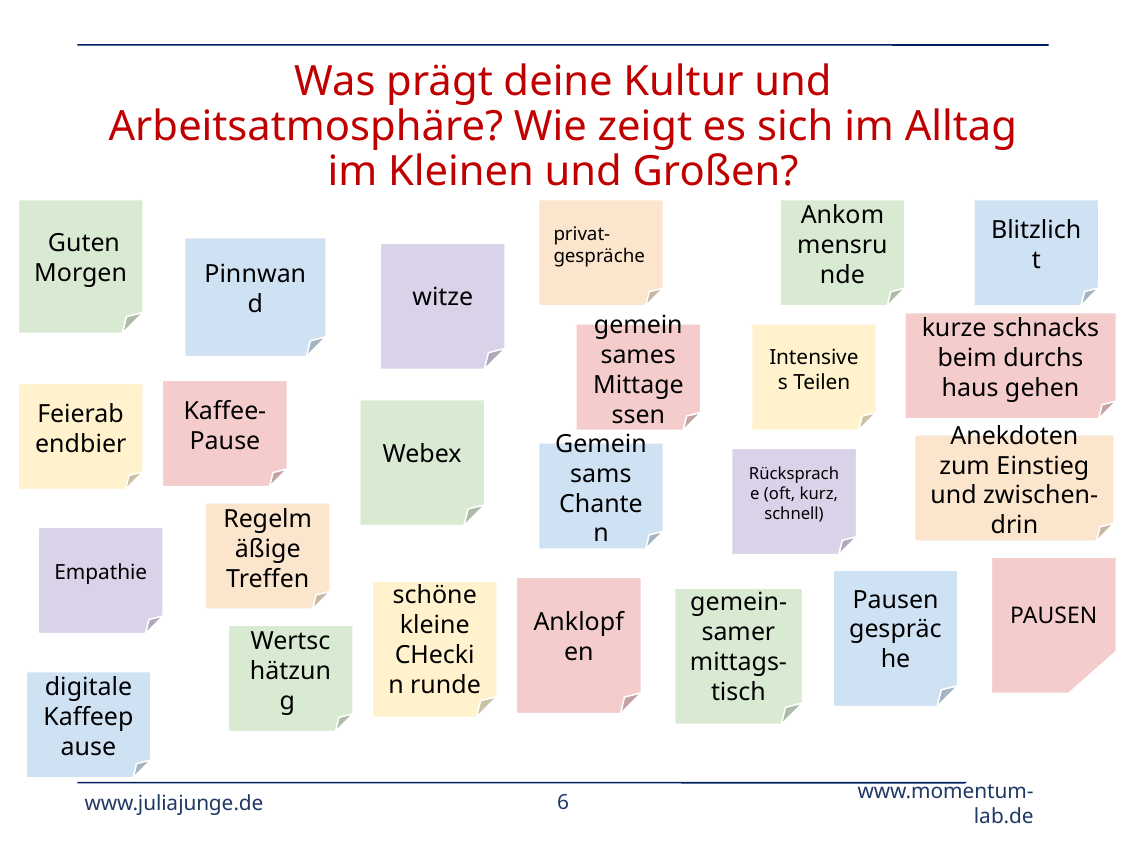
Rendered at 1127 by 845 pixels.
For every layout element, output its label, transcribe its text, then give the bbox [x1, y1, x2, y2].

slide_number www.juliajunge.de [69, 780, 331, 825]
text_box Regelmäßige Treffen [205, 502, 331, 610]
text_box digitale Kaffeepause [25, 671, 151, 778]
text_box witze [380, 243, 506, 370]
text_box gemeinsames Mittagessen [575, 323, 701, 431]
text_box Ankommensrunde [780, 199, 905, 306]
text_box Wertschätzung [228, 625, 354, 732]
text_box Gemeinsams Chanten [538, 442, 664, 550]
text_box kurze schnacks beim durchs haus gehen [904, 312, 1117, 419]
text_box PAUSEN [991, 557, 1117, 694]
title Was prägt deine Kultur und Arbeitsatmosphäre? Wie zeigt es sich im Alltag im Kleinen und Großen? [77, 44, 1049, 209]
text_box privat- gespräche [538, 199, 664, 306]
text_box Kaffee- Pause [162, 380, 288, 487]
text_box Feierabendbier [18, 383, 144, 490]
text_box Pausengespräche [833, 570, 958, 707]
text_box Blitzlicht [973, 199, 1099, 306]
text_box Rücksprache (oft, kurz, schnell) [731, 448, 857, 555]
slide_number www.momentum-lab.de [795, 780, 1049, 825]
text_box Anekdoten zum Einstieg und zwischen- drin [914, 434, 1115, 542]
text_box Intensives Teilen [751, 323, 877, 431]
text_box Webex [359, 399, 485, 526]
text_box [969, 650, 1117, 818]
slide_number <number> [436, 780, 690, 825]
text_box Guten Morgen [18, 199, 144, 334]
text_box schöne kleine CHeckin runde [372, 581, 498, 718]
text_box Pinnwand [184, 237, 327, 357]
text_box gemein-samer mittags-tisch [674, 588, 803, 725]
text_box Anklopfen [516, 577, 642, 714]
text_box Empathie [38, 527, 164, 634]
